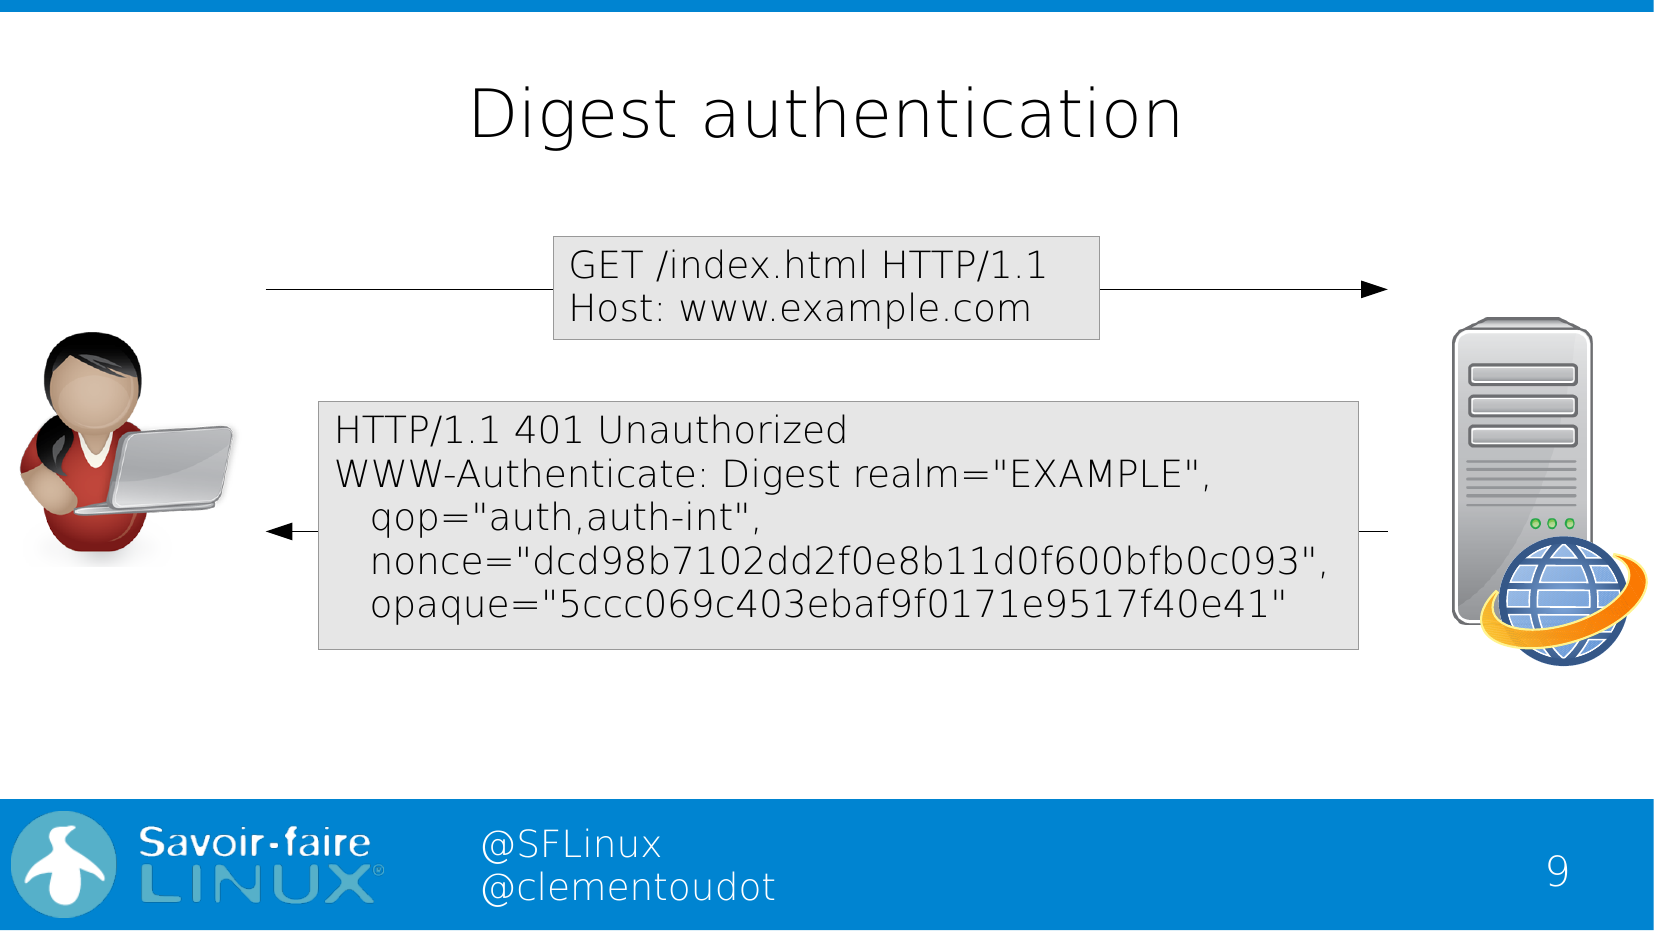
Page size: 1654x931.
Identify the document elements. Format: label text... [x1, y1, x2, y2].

title Digest authentication [82, 37, 1571, 193]
picture [11, 811, 384, 918]
text_box HTTP/1.1 401 Unauthorized WWW-Authenticate: Digest realm="EXAMPLE", qop="auth,auth-int", nonce="dcd98b7102dd2f0e8b11d0f600bfb0c093", opaque="5ccc069c403ebaf9f0171e9517f40e41" [318, 401, 1359, 650]
picture [0, 318, 243, 567]
picture [1452, 317, 1654, 686]
text_box GET /index.html HTTP/1.1 Host: www.example.com [553, 236, 1100, 340]
